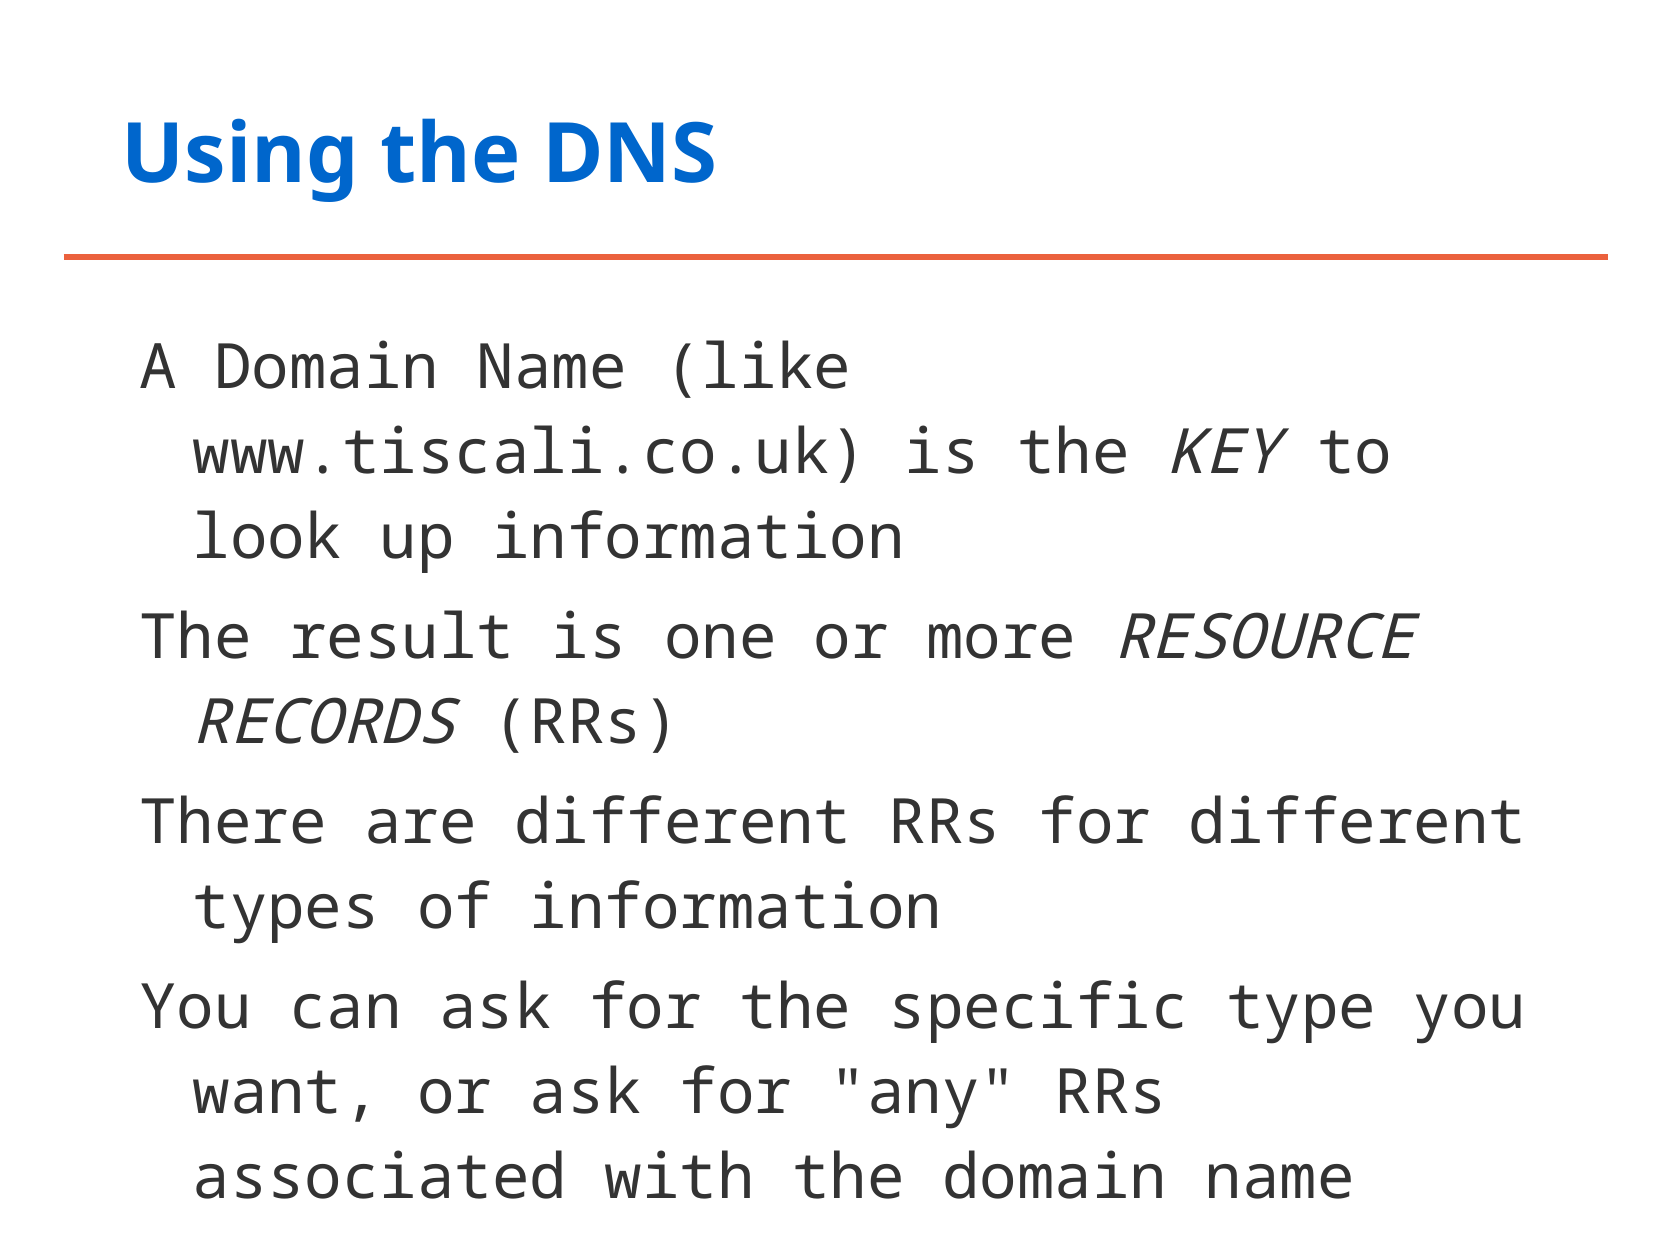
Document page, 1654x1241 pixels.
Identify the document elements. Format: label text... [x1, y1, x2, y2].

list A Domain Name (like www.tiscali.co.uk) is the KEY to look up information The result is one or more RESOURCE RECORDS (RRs) There are different RRs for different types of information You can ask for the specific type you want, or ask for "any" RRs associated with the domain name [121, 322, 1561, 1133]
title Using the DNS [121, 46, 1534, 254]
